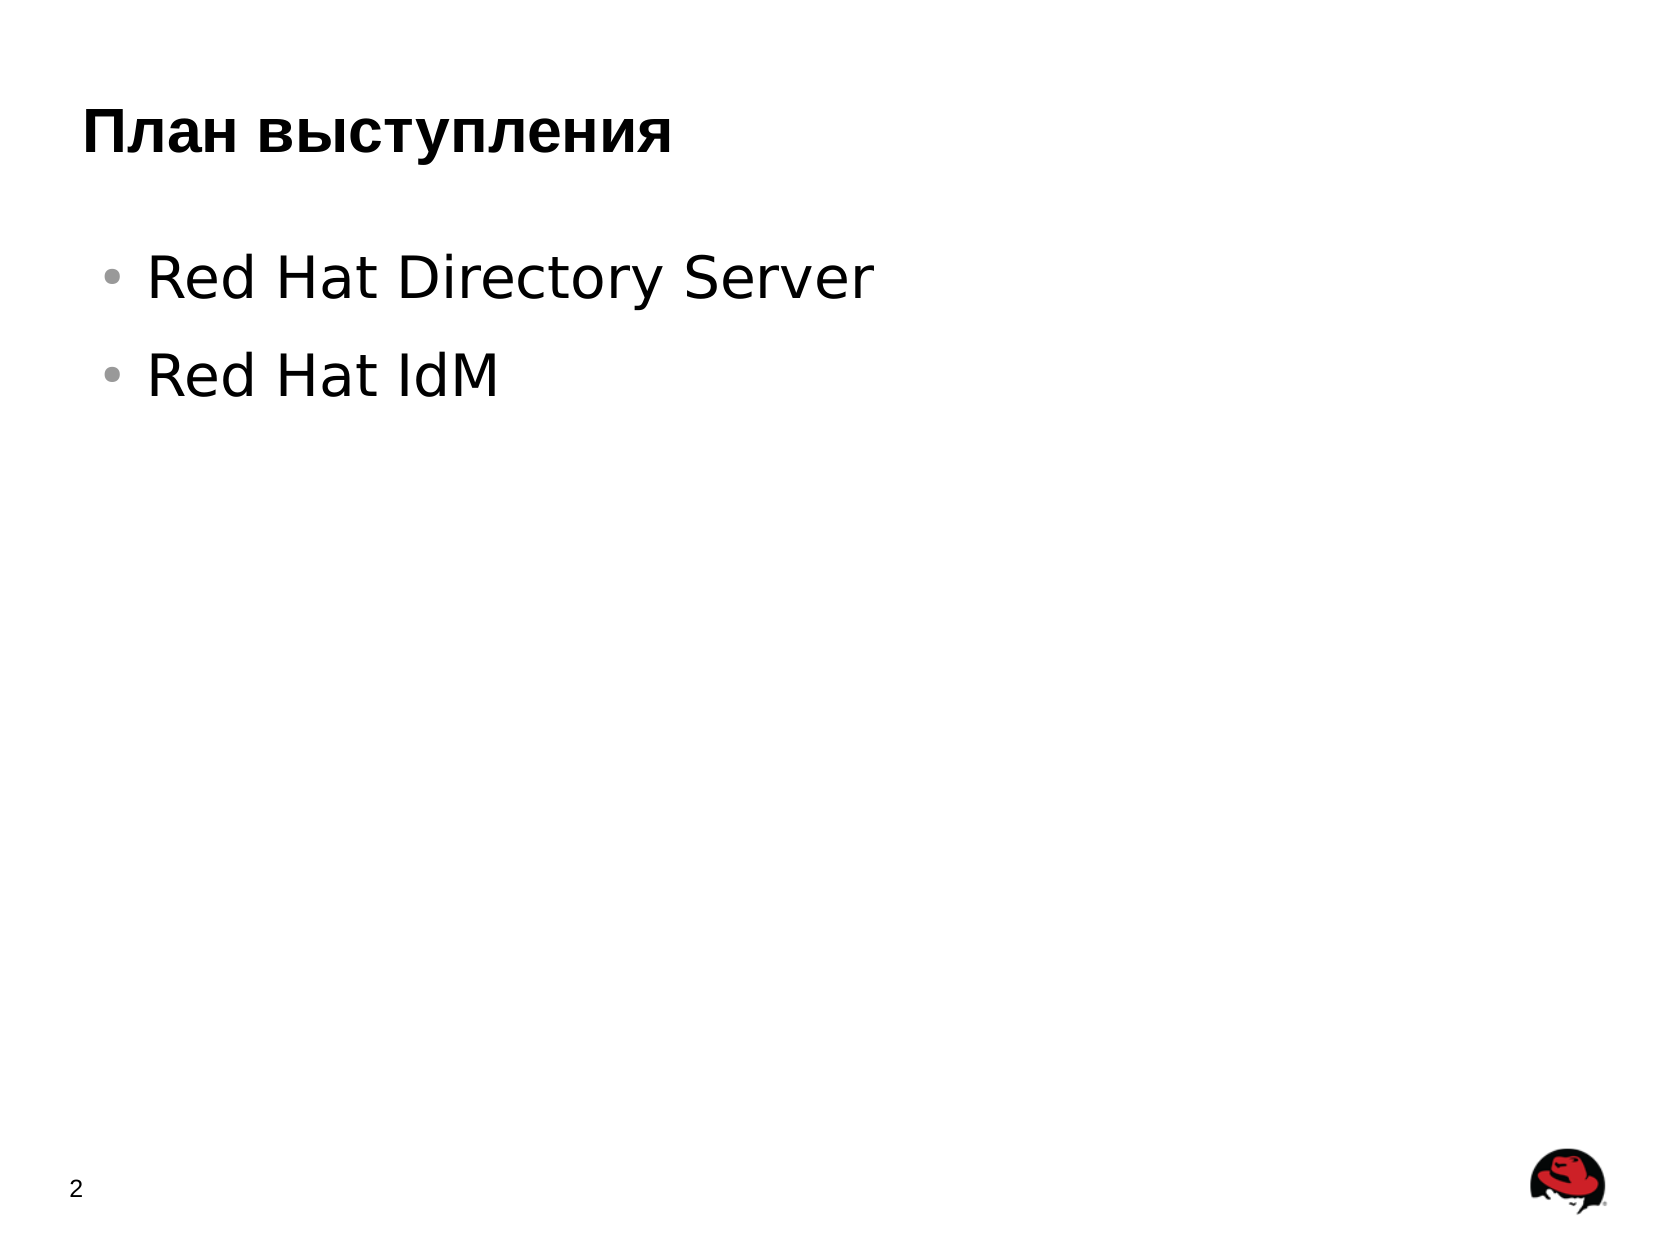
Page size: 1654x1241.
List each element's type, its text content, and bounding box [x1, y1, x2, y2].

picture [1529, 1146, 1613, 1224]
list Red Hat Directory Server Red Hat IdM [86, 244, 1576, 1039]
title План выступления [82, 37, 1571, 226]
